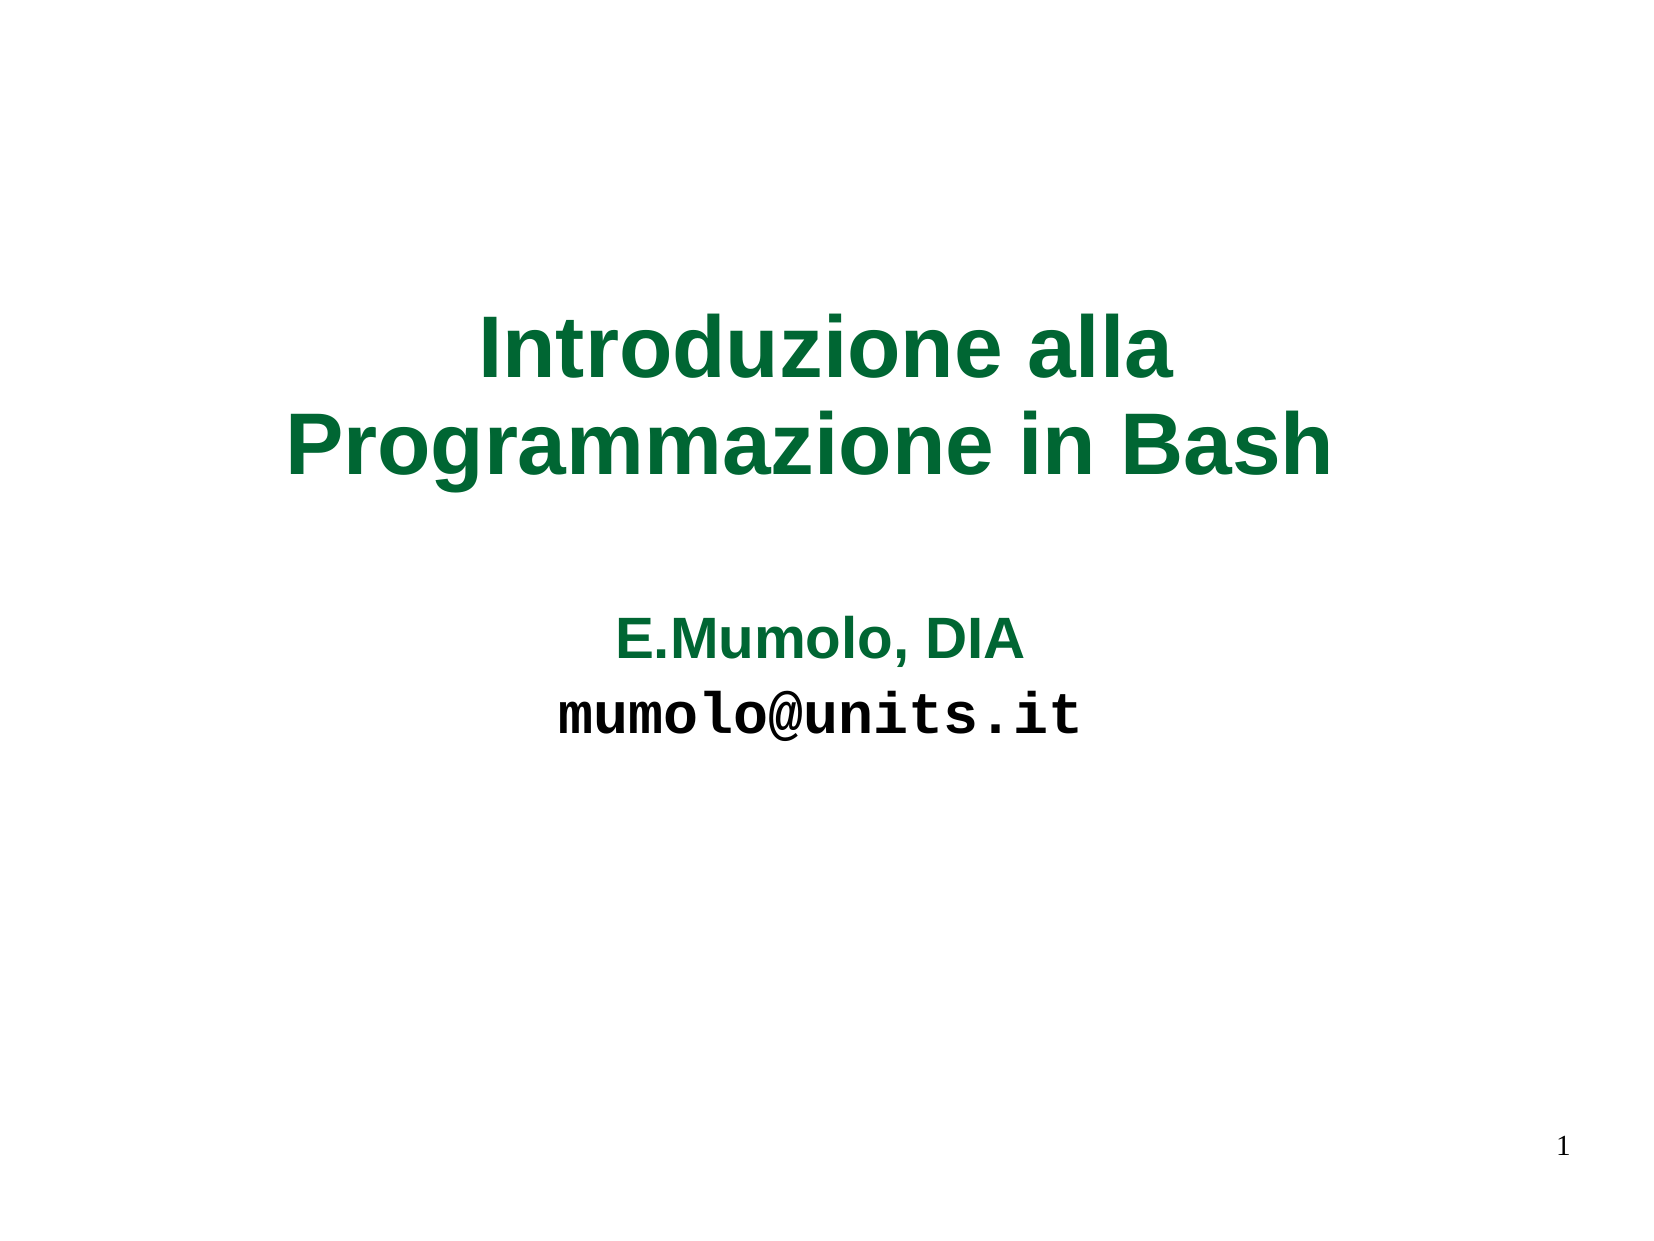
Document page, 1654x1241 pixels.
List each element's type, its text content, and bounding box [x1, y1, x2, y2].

subtitle Introduzione alla Programmazione in Bash E.Mumolo, DIA mumolo@units.it [82, 120, 1538, 1010]
